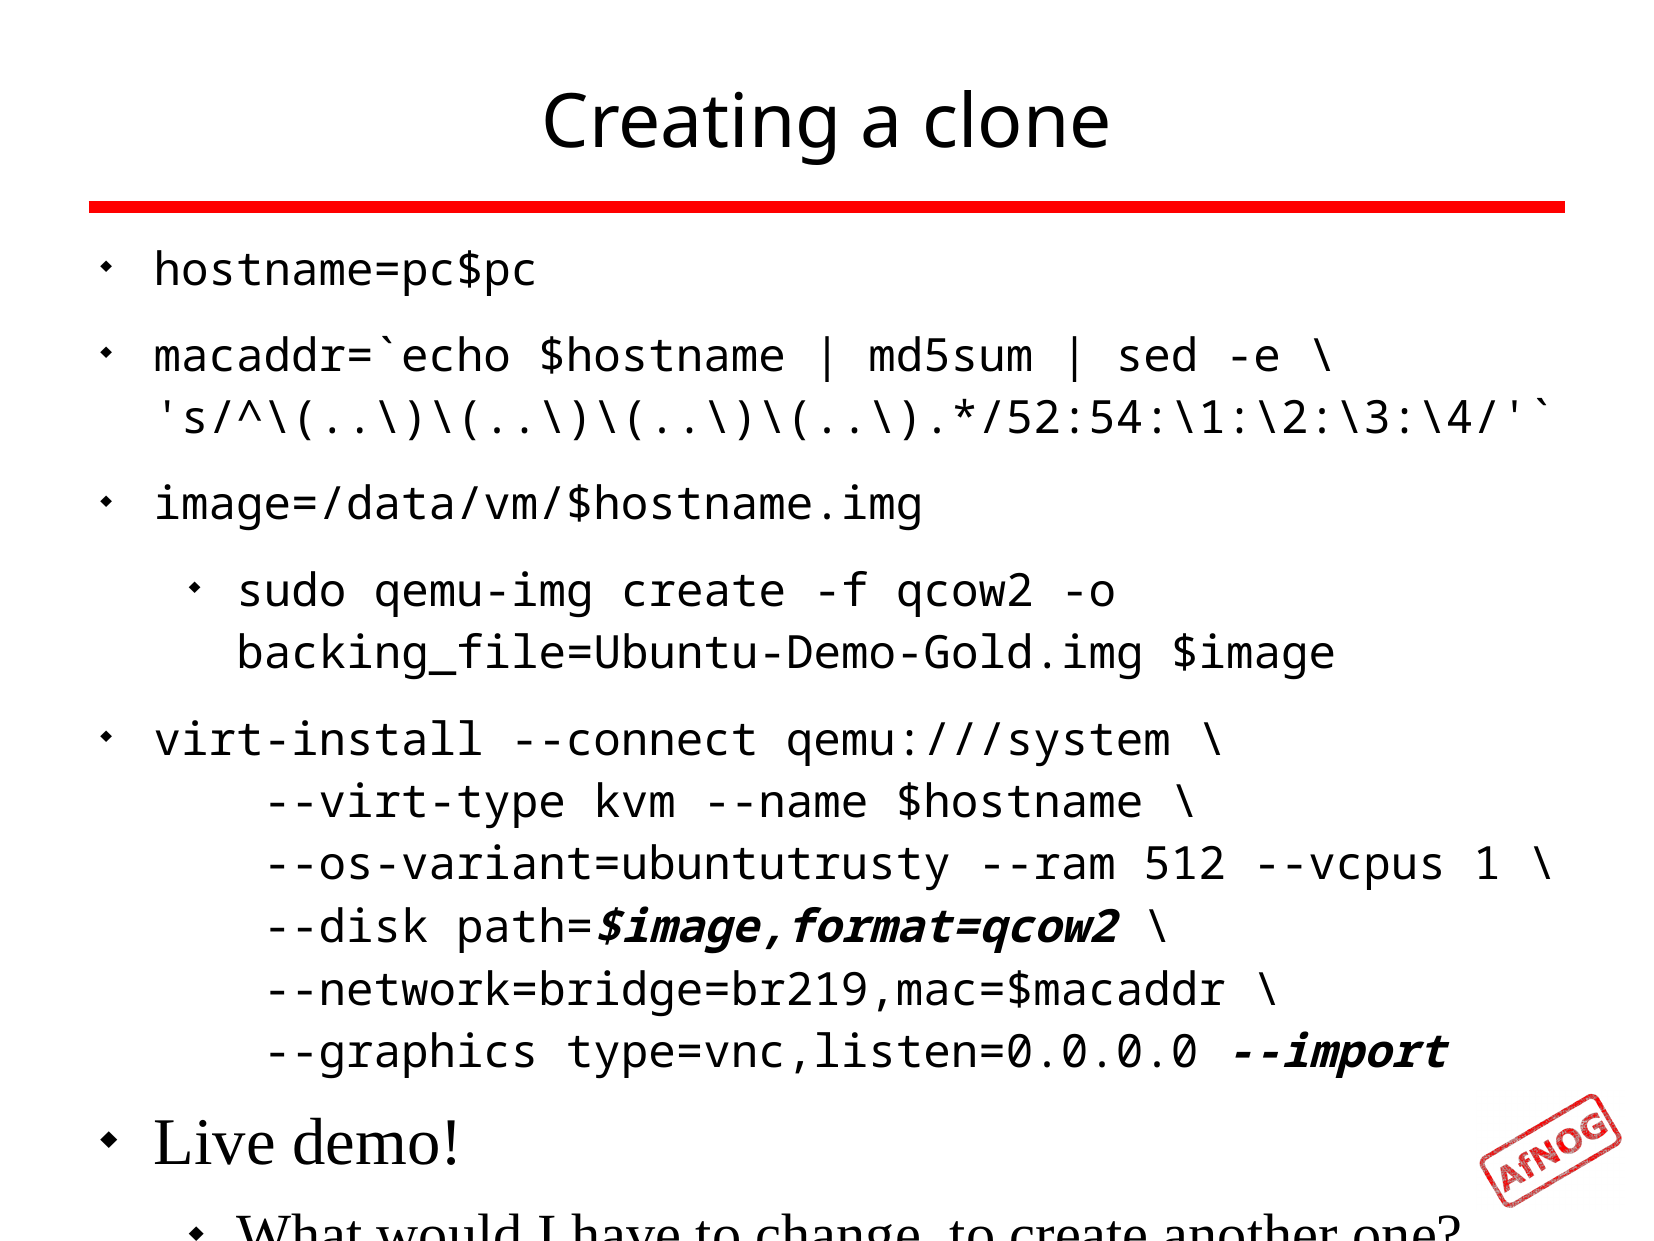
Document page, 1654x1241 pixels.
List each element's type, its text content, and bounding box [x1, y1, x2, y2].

title Creating a clone [82, 29, 1571, 207]
list hostname=pc$pc macaddr=`echo $hostname | md5sum | sed -e \ 's/^\(..\)\(..\)\(..\)\(..\).*/52:54:\1:\2:\3:\4/'` image=/data/vm/$hostname.img sudo qemu-img create -f qcow2 -o backing_file=Ubuntu-Demo-Gold.img $image virt-install --connect qemu:///system \ --virt-type kvm --name $hostname \ --os-variant=ubuntutrusty --ram 512 --vcpus 1 \ --disk path=$image,format=qcow2 \ --network=bridge=br219,mac=$macaddr \ --graphics type=vnc,listen=0.0.0.0 --import Live demo! What would I have to change, to create another one? [82, 236, 1571, 1152]
picture [1476, 1090, 1625, 1211]
